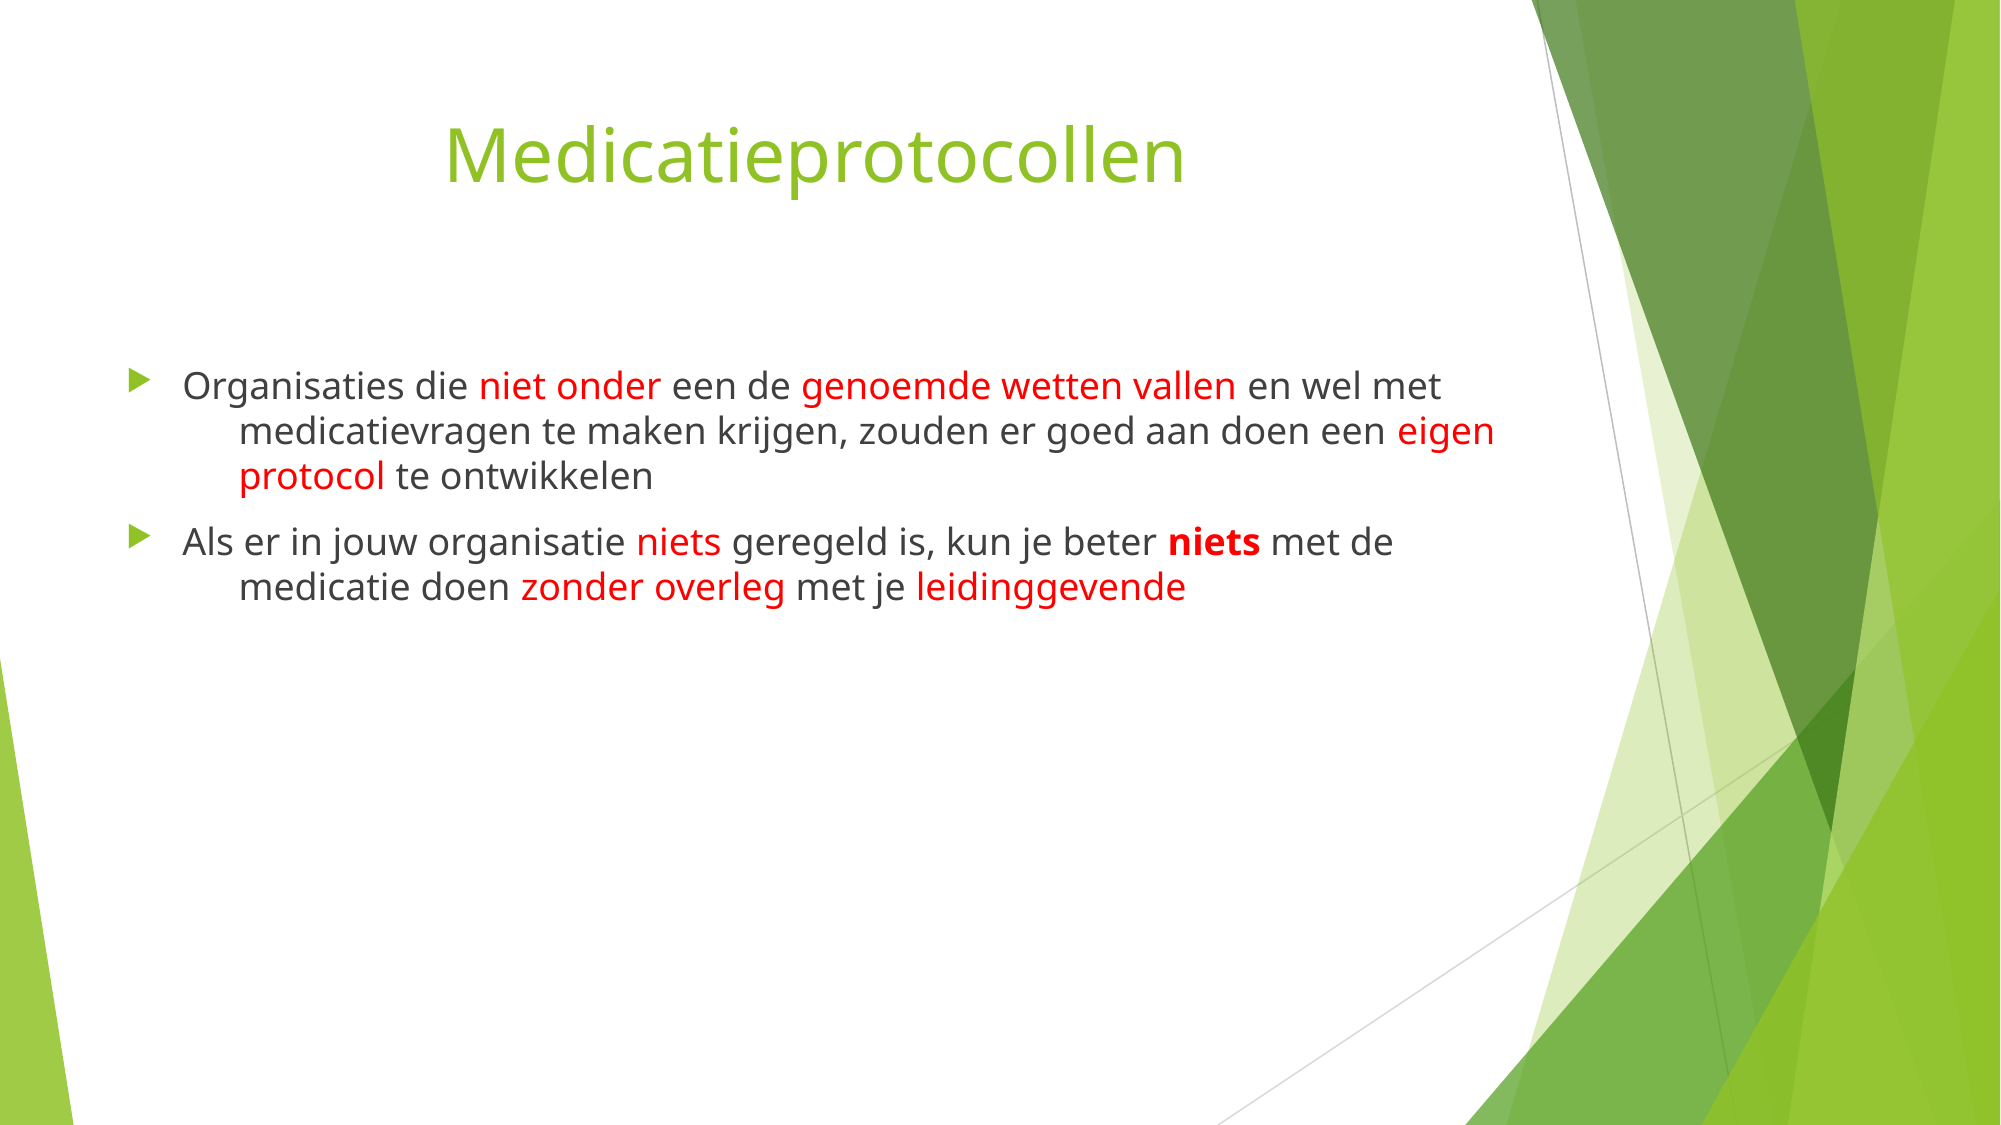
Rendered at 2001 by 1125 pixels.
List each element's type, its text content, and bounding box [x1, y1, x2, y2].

list Organisaties die niet onder een de genoemde wetten vallen en wel met medicatievragen te maken krijgen, zouden er goed aan doen een eigen protocol te ontwikkelen Als er in jouw organisatie niets geregeld is, kun je beter niets met de medicatie doen zonder overleg met je leidinggevende [111, 354, 1522, 992]
title Medicatieprotocollen [111, 99, 1522, 317]
